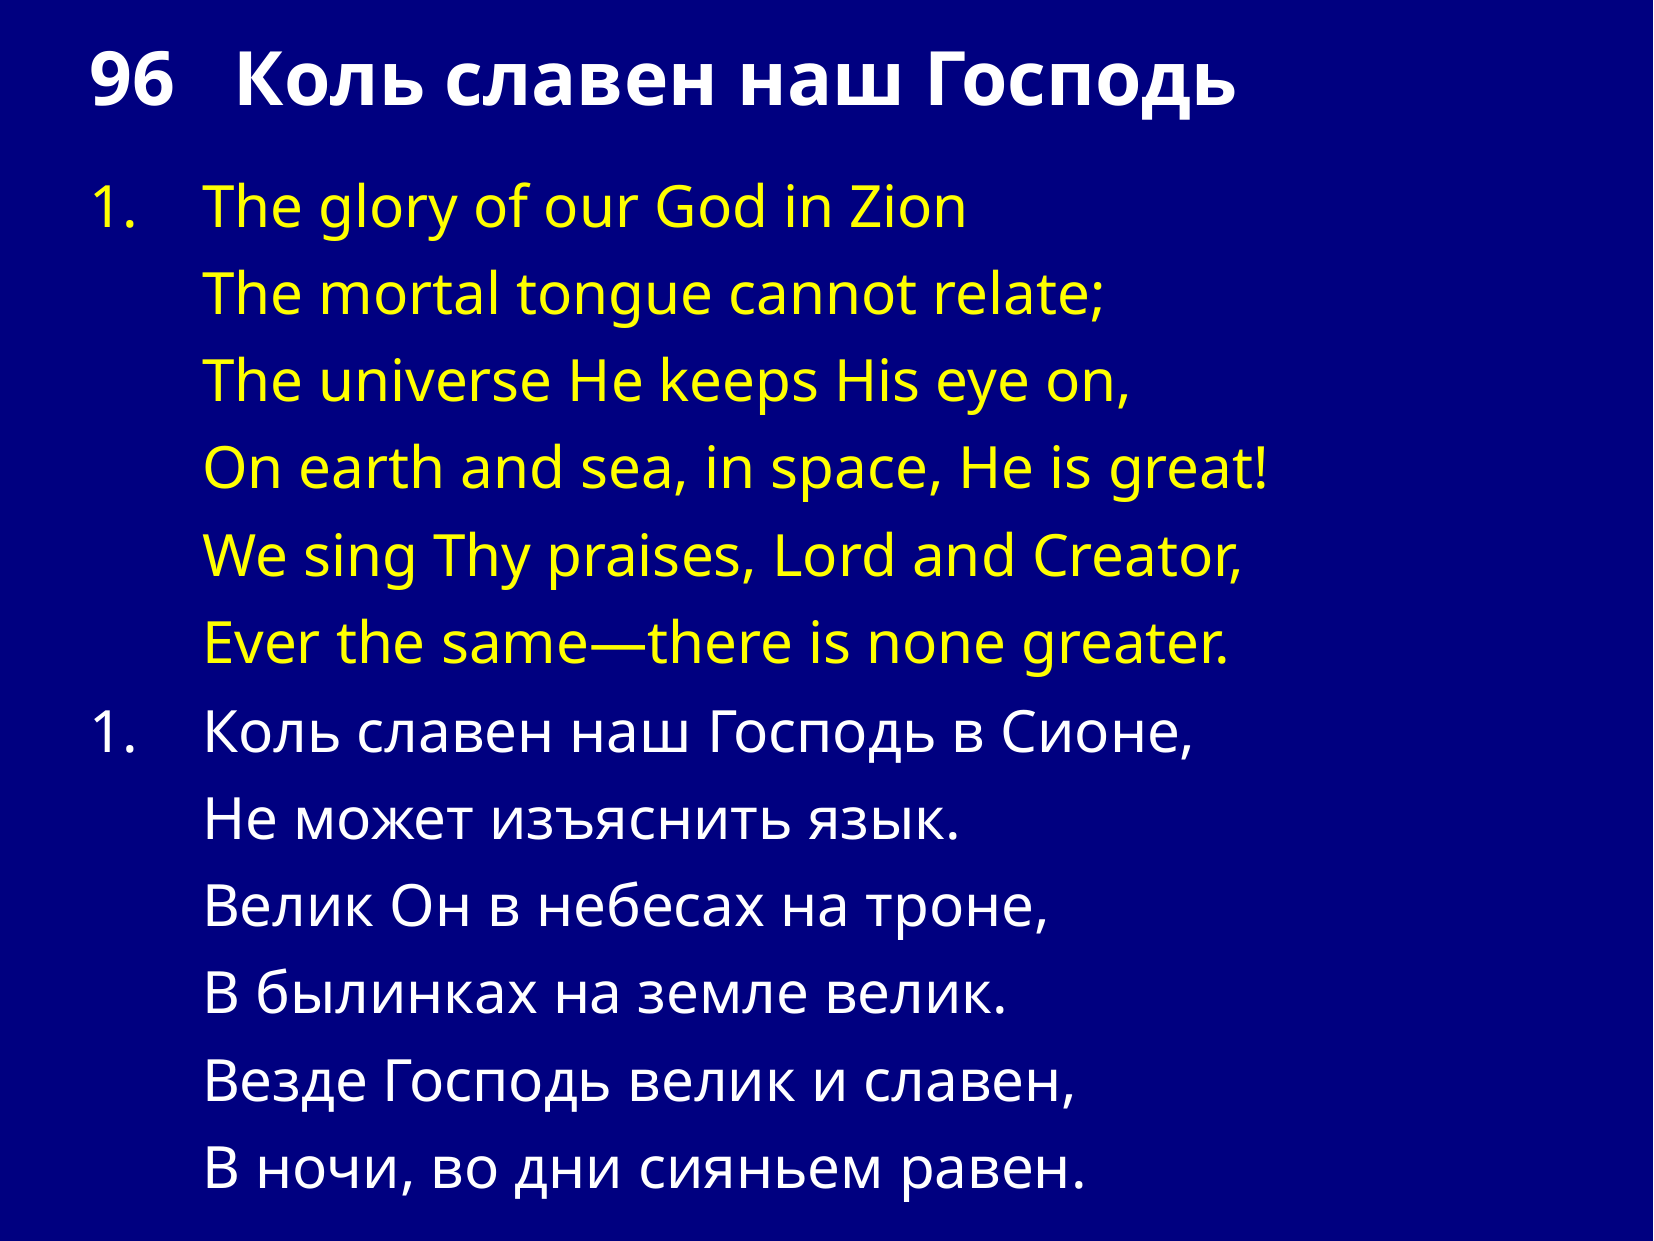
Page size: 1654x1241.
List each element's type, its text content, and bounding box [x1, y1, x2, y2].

text_box 1. The glory of our God in Zion The mortal tongue cannot relate; The universe He keeps His eye on, On earth and sea, in space, He is great! We sing Thy praises, Lord and Creator, Ever the same—there is none greater. [75, 150, 1576, 638]
text_box 1. Коль славен наш Господь в Сионе, Не может изъяснить язык. Велик Он в небесах на троне, В былинках на земле велик. Везде Господь велик и славен, В ночи, во дни сияньем равен. [75, 675, 1576, 1163]
text_box 96 Коль славен наш Господь [75, 18, 1576, 131]
